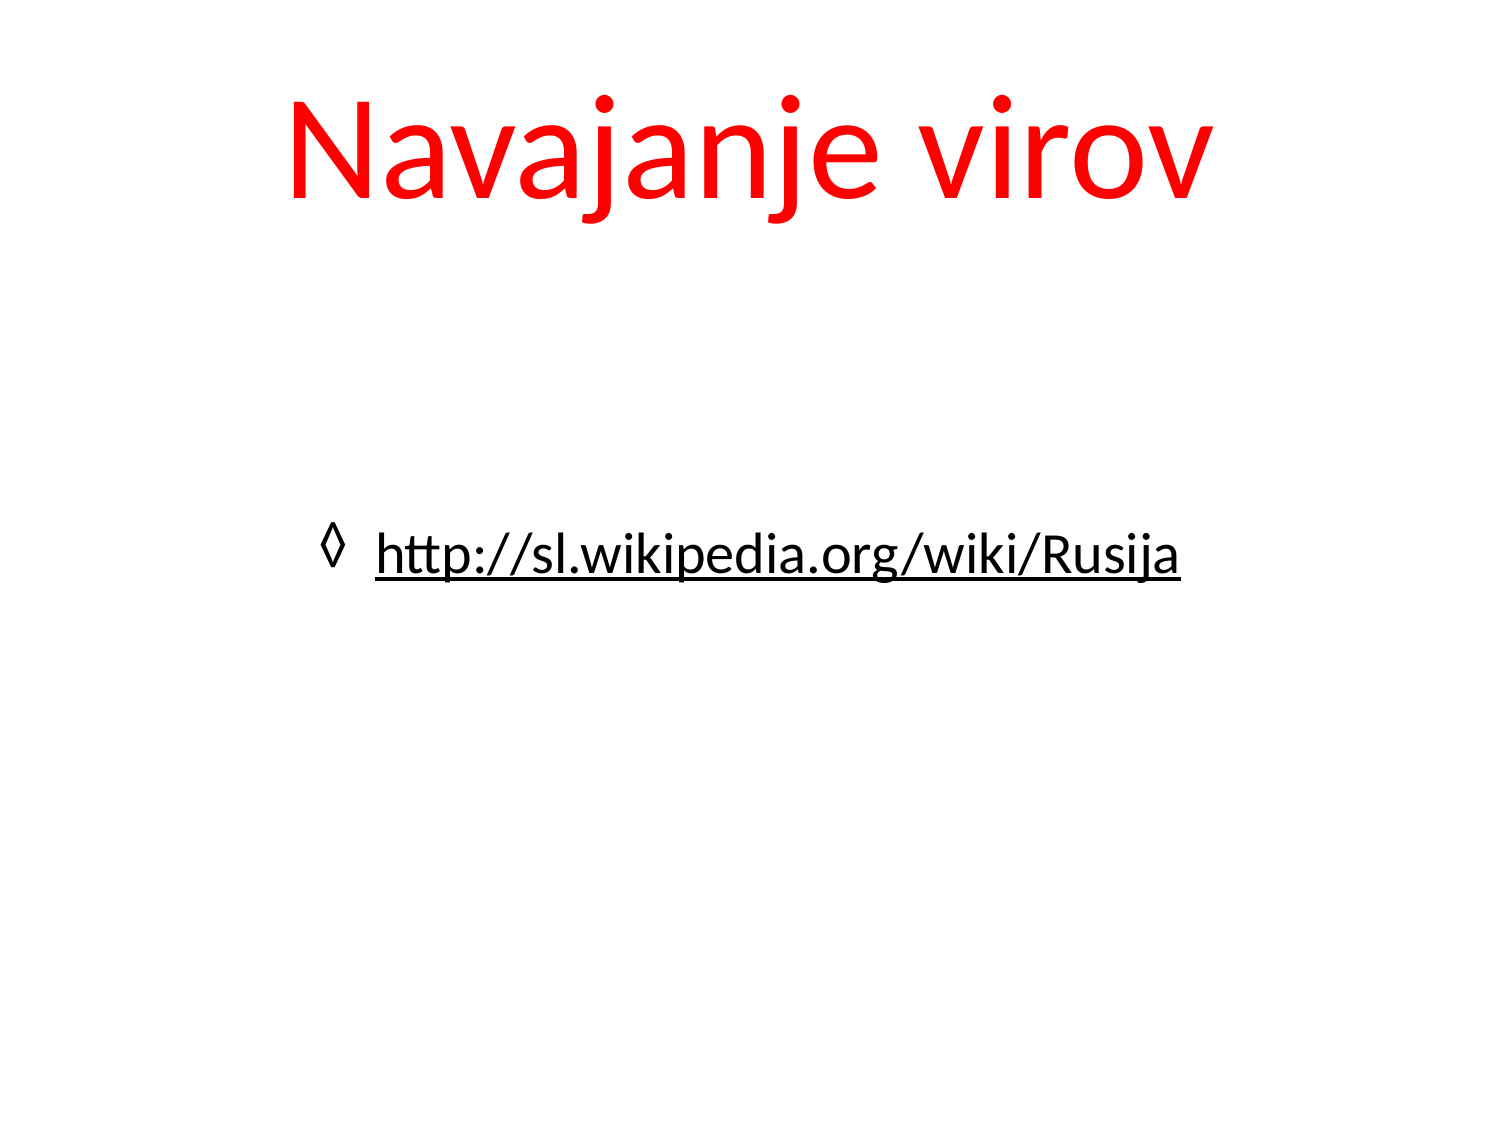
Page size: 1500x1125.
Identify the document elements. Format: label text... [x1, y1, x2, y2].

title Navajanje virov [75, 45, 1425, 233]
list http://sl.wikipedia.org/wiki/Rusija [75, 262, 1425, 1005]
